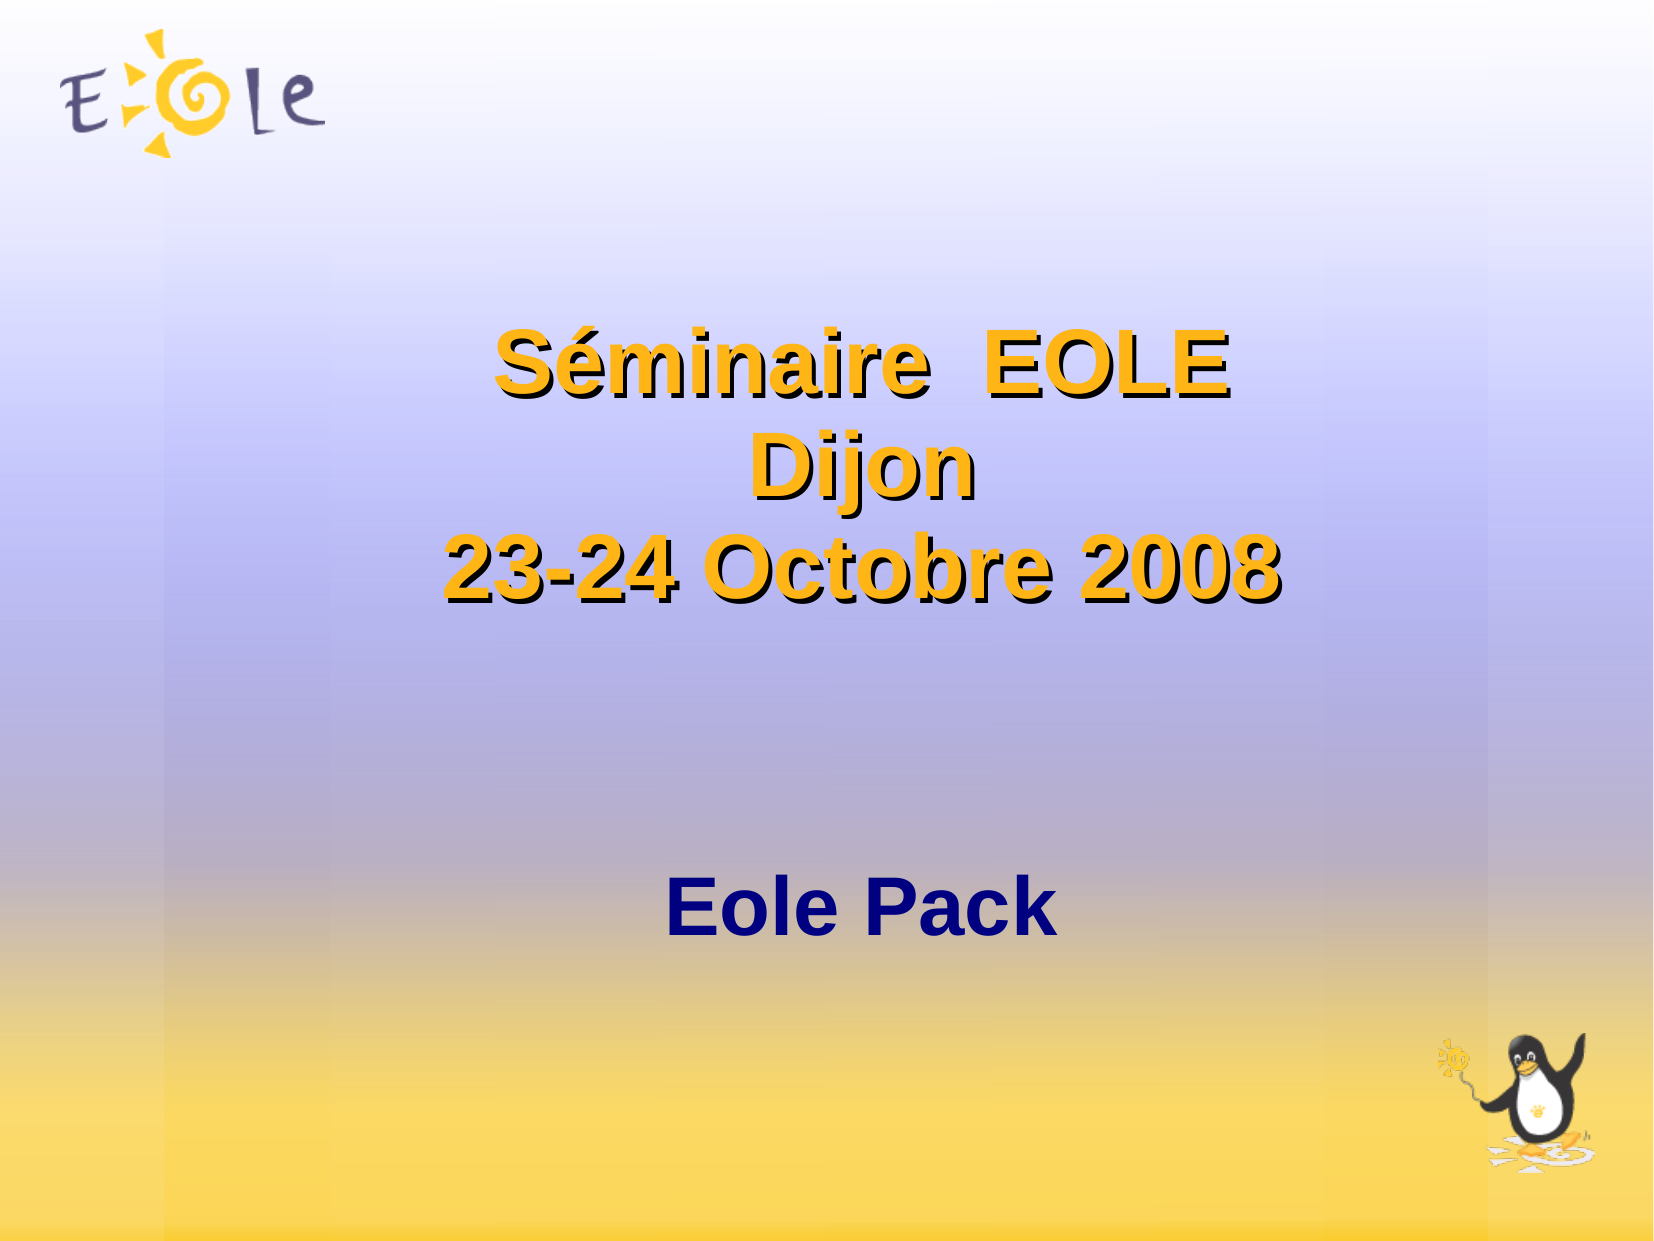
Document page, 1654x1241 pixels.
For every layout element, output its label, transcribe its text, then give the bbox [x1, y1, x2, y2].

picture [0, 0, 1654, 1241]
title Séminaire EOLE Dijon 23-24 Octobre 2008 [118, 191, 1607, 739]
text_box Eole Pack [649, 852, 1073, 975]
